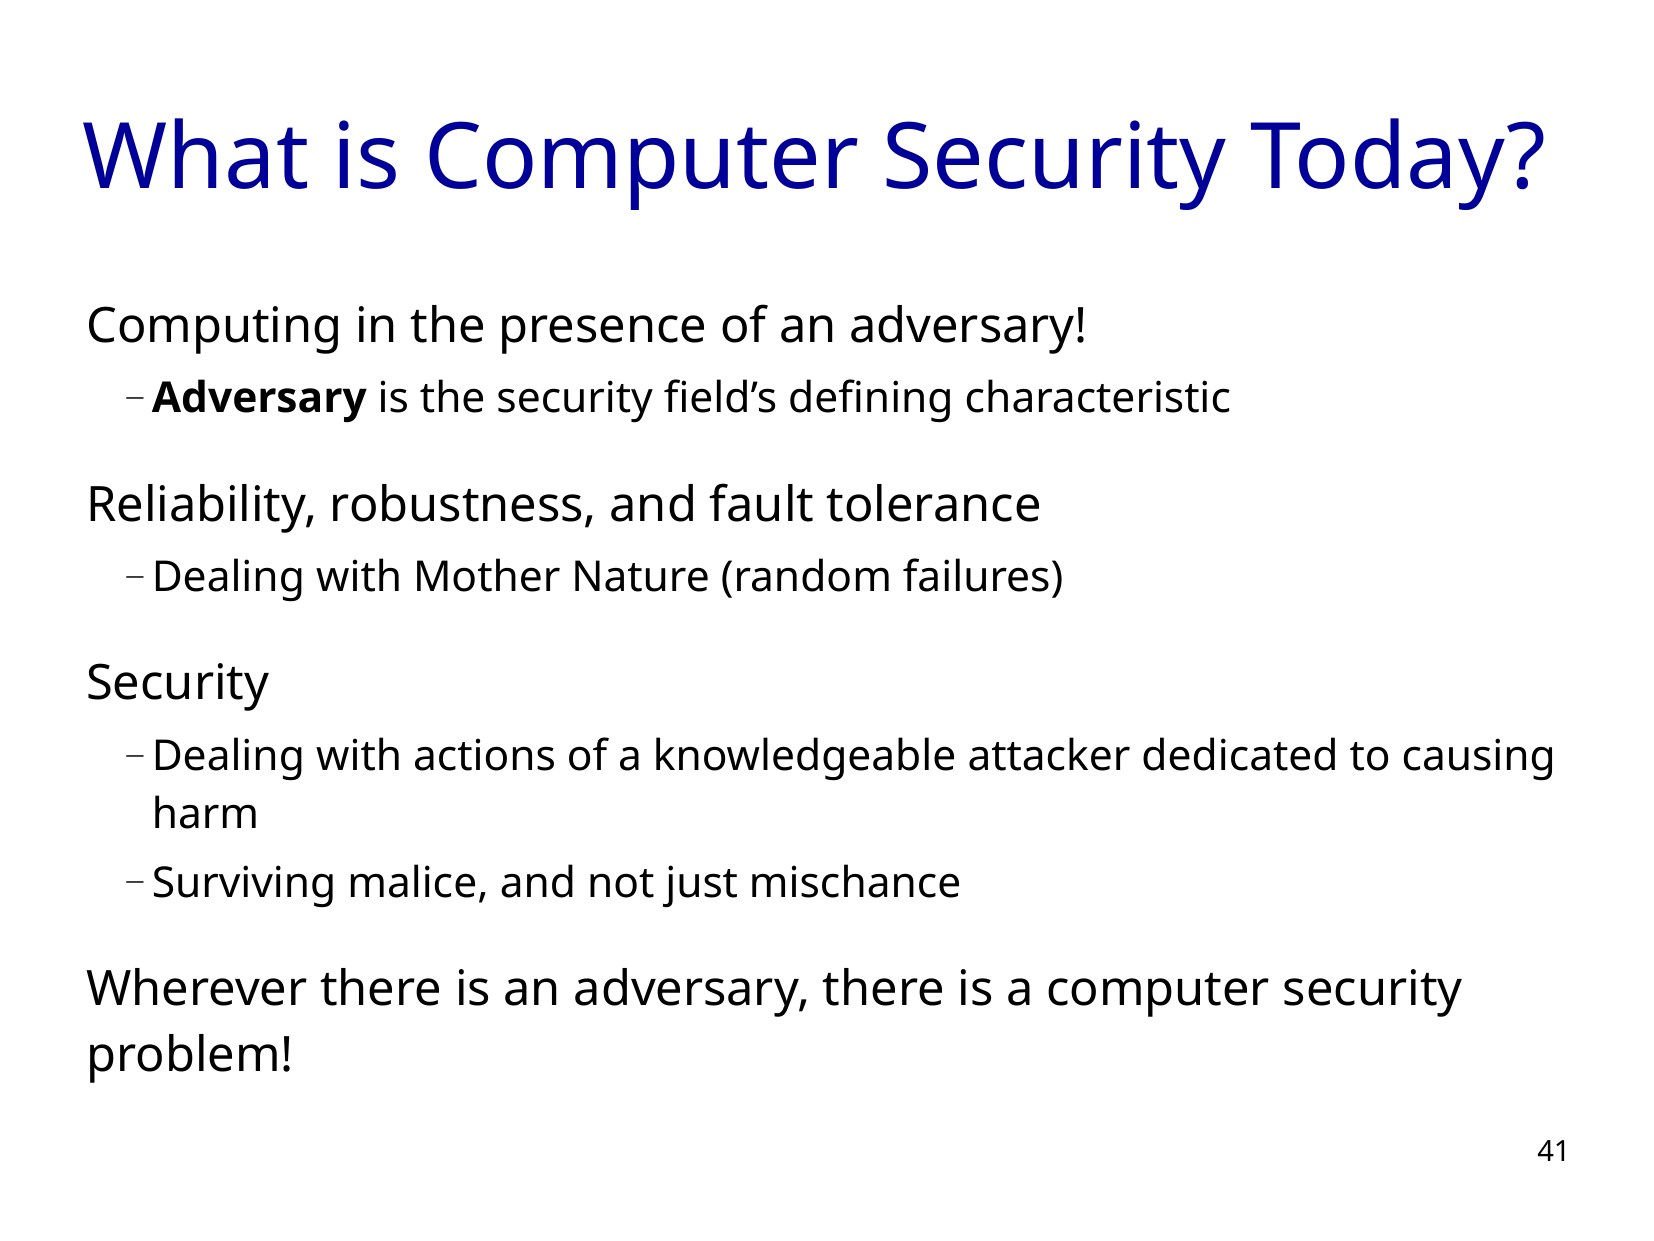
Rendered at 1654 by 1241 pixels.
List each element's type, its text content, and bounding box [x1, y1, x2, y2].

title What is Computer Security Today? [82, 49, 1571, 257]
list Computing in the presence of an adversary! Adversary is the security field’s defining characteristic Reliability, robustness, and fault tolerance Dealing with Mother Nature (random failures) Security Dealing with actions of a knowledgeable attacker dedicated to causing harm Surviving malice, and not just mischance Wherever there is an adversary, there is a computer security problem! [60, 290, 1571, 1096]
